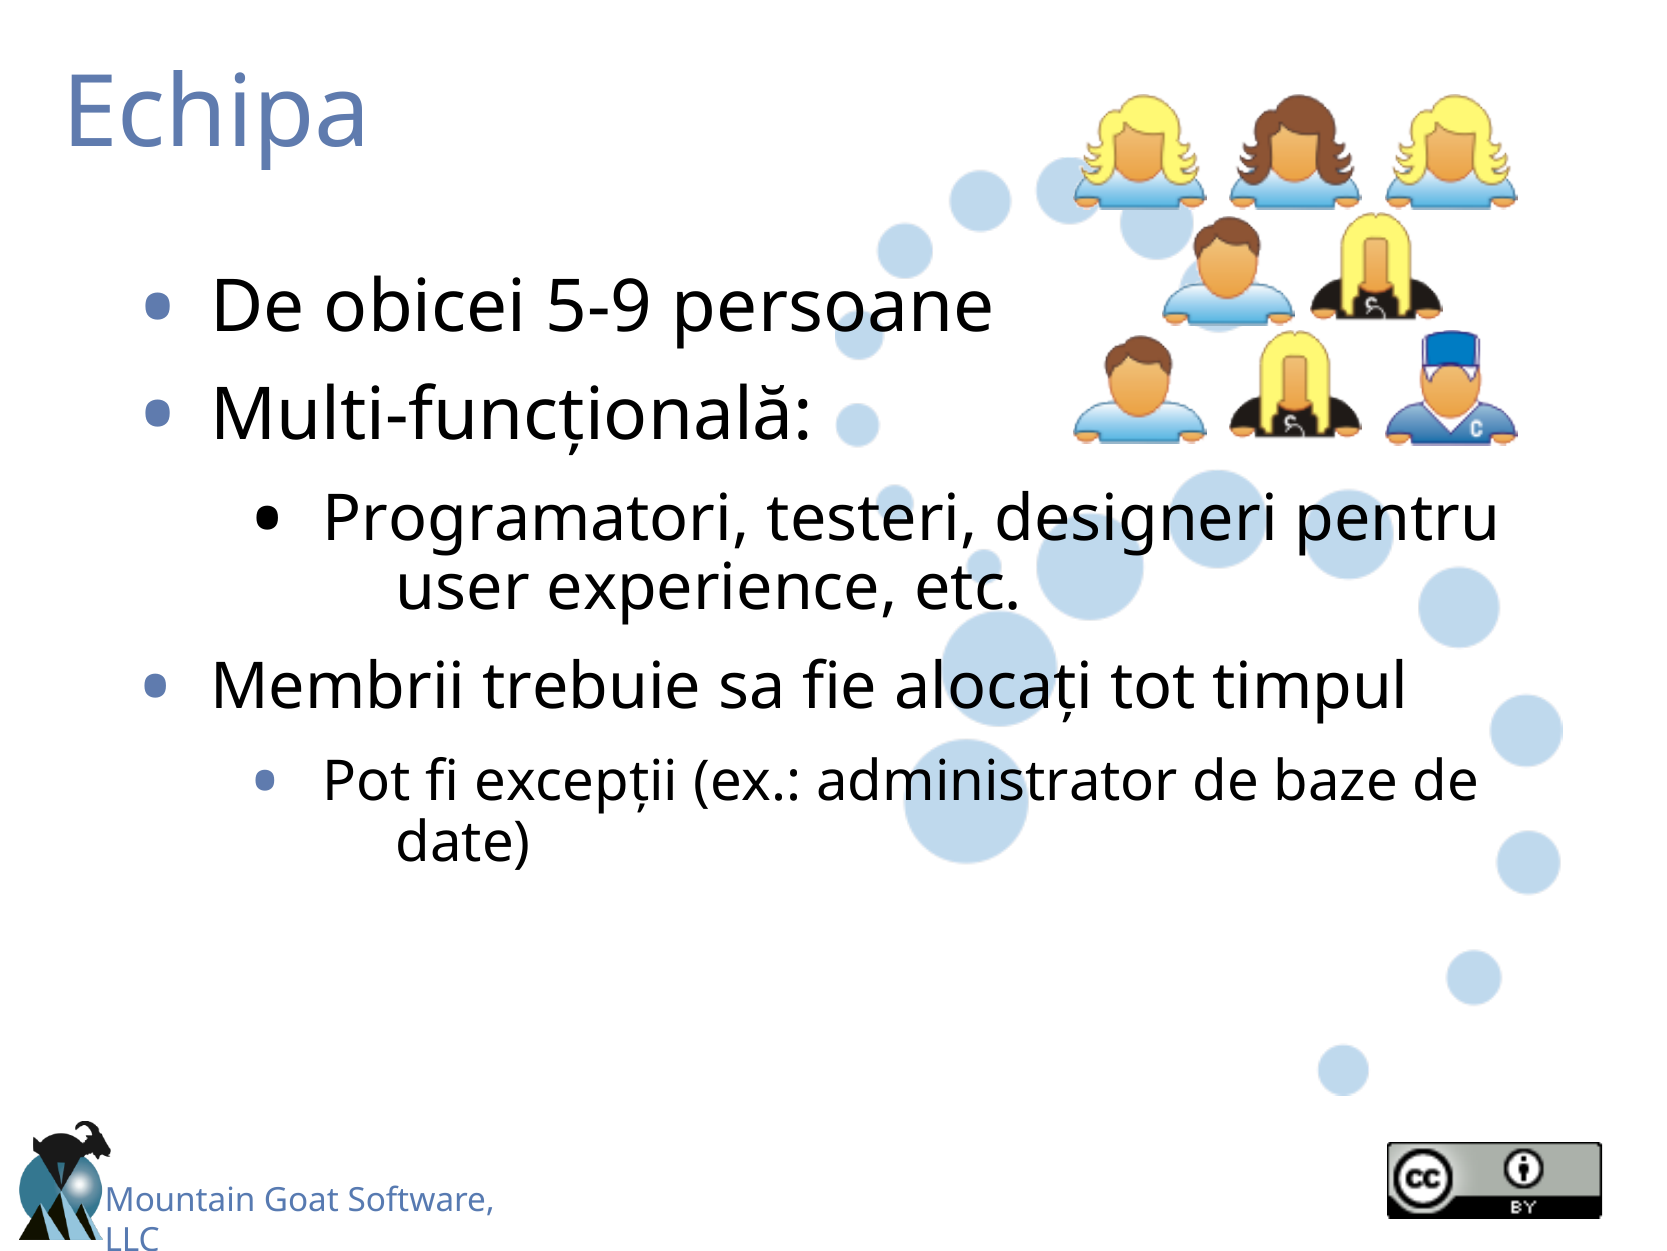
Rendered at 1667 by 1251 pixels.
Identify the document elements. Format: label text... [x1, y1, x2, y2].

picture [1229, 94, 1362, 210]
picture [1073, 335, 1207, 444]
picture [1162, 217, 1295, 326]
picture [1385, 94, 1518, 210]
list De obicei 5-9 persoane Multi-funcțională: Programatori, testeri, designeri pentru user experience, etc. Membrii trebuie sa fie alocați tot timpul Pot fi excepții (ex.: administrator de baze de date) [47, 262, 1634, 1096]
picture [1385, 330, 1518, 446]
picture [1073, 94, 1207, 210]
picture [1310, 212, 1443, 328]
title Echipa [56, 18, 1609, 194]
picture [1229, 330, 1362, 446]
